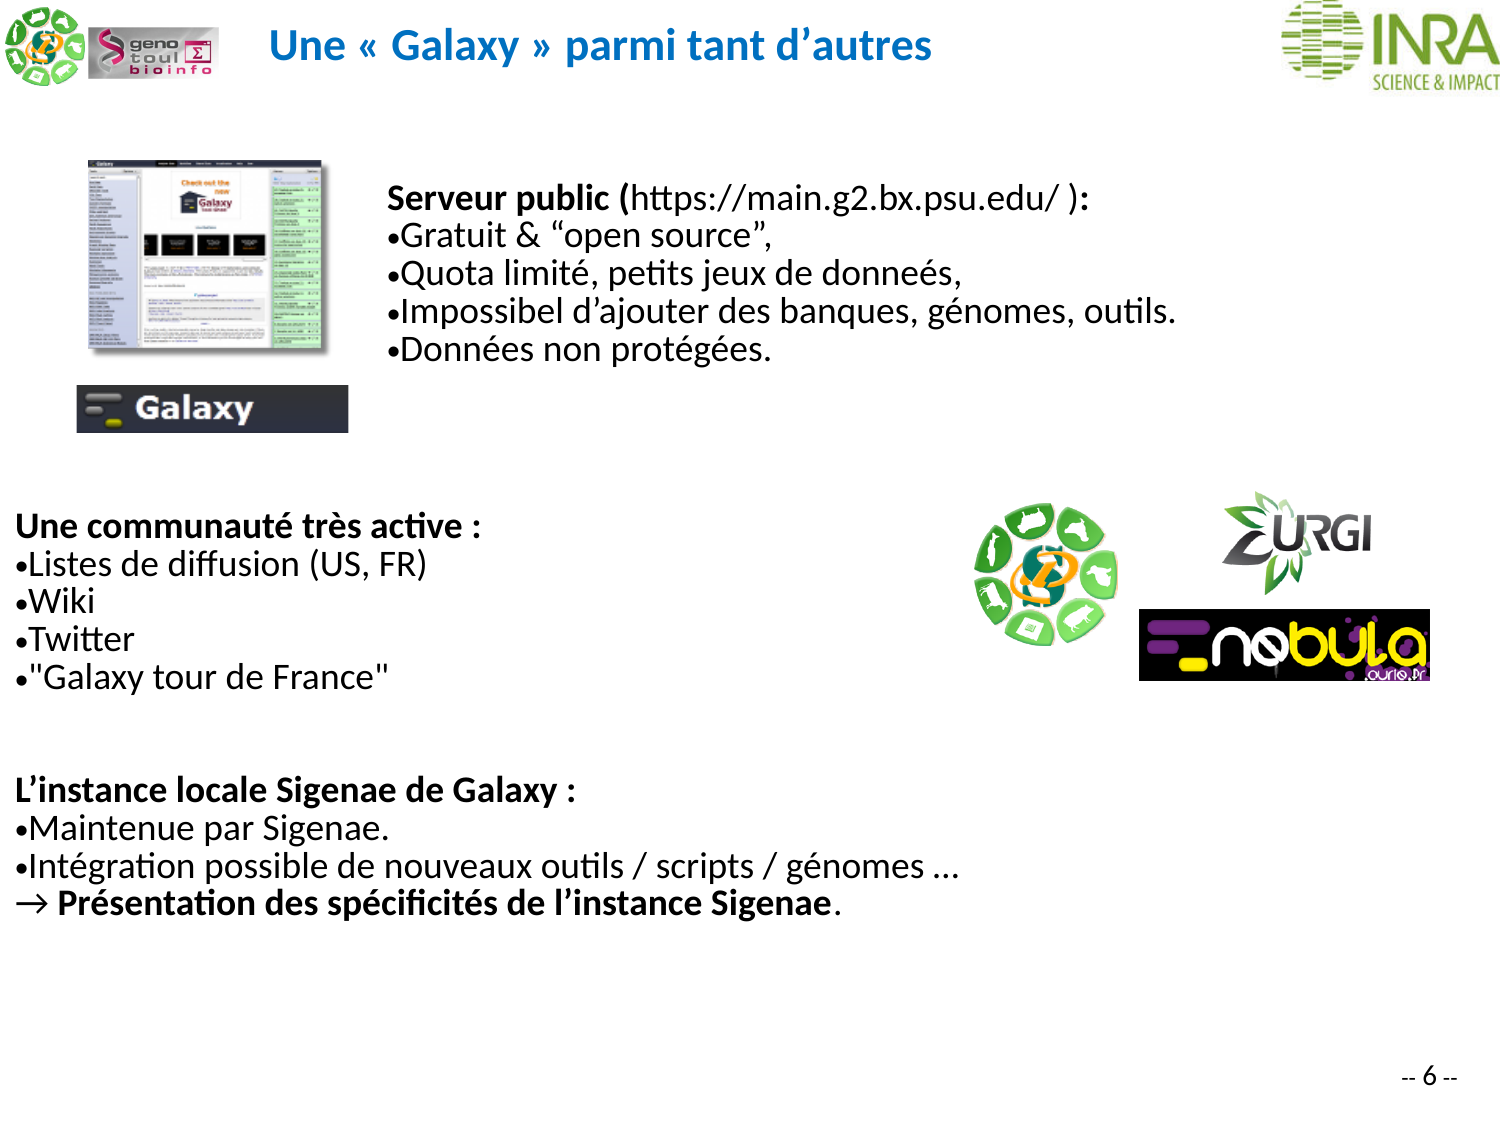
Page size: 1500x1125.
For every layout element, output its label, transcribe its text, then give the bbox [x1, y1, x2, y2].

picture [88, 160, 334, 361]
picture [88, 27, 219, 79]
picture [1222, 491, 1371, 595]
picture [5, 7, 85, 86]
picture [1281, 0, 1500, 110]
text_box Une « Galaxy » parmi tant d’autres [253, 19, 1270, 90]
picture [1139, 609, 1430, 681]
picture [76, 385, 349, 433]
text_box Serveur public (https://main.g2.bx.psu.edu/ ): Gratuit & “open source”, Quota limité, petits jeux de donneés, Impossibel d’ajouter des banques, génomes, outils. Données non protégées. [372, 174, 1382, 378]
picture [974, 503, 1117, 646]
text_box Une communauté très active : Listes de diffusion (US, FR) Wiki Twitter "Galaxy tour de France" L’instance locale Sigenae de Galaxy : Maintenue par Sigenae. Intégration possible de nouveaux outils / scripts / génomes … → Présentation des spécificités de l’instance Sigenae. [0, 465, 1500, 933]
